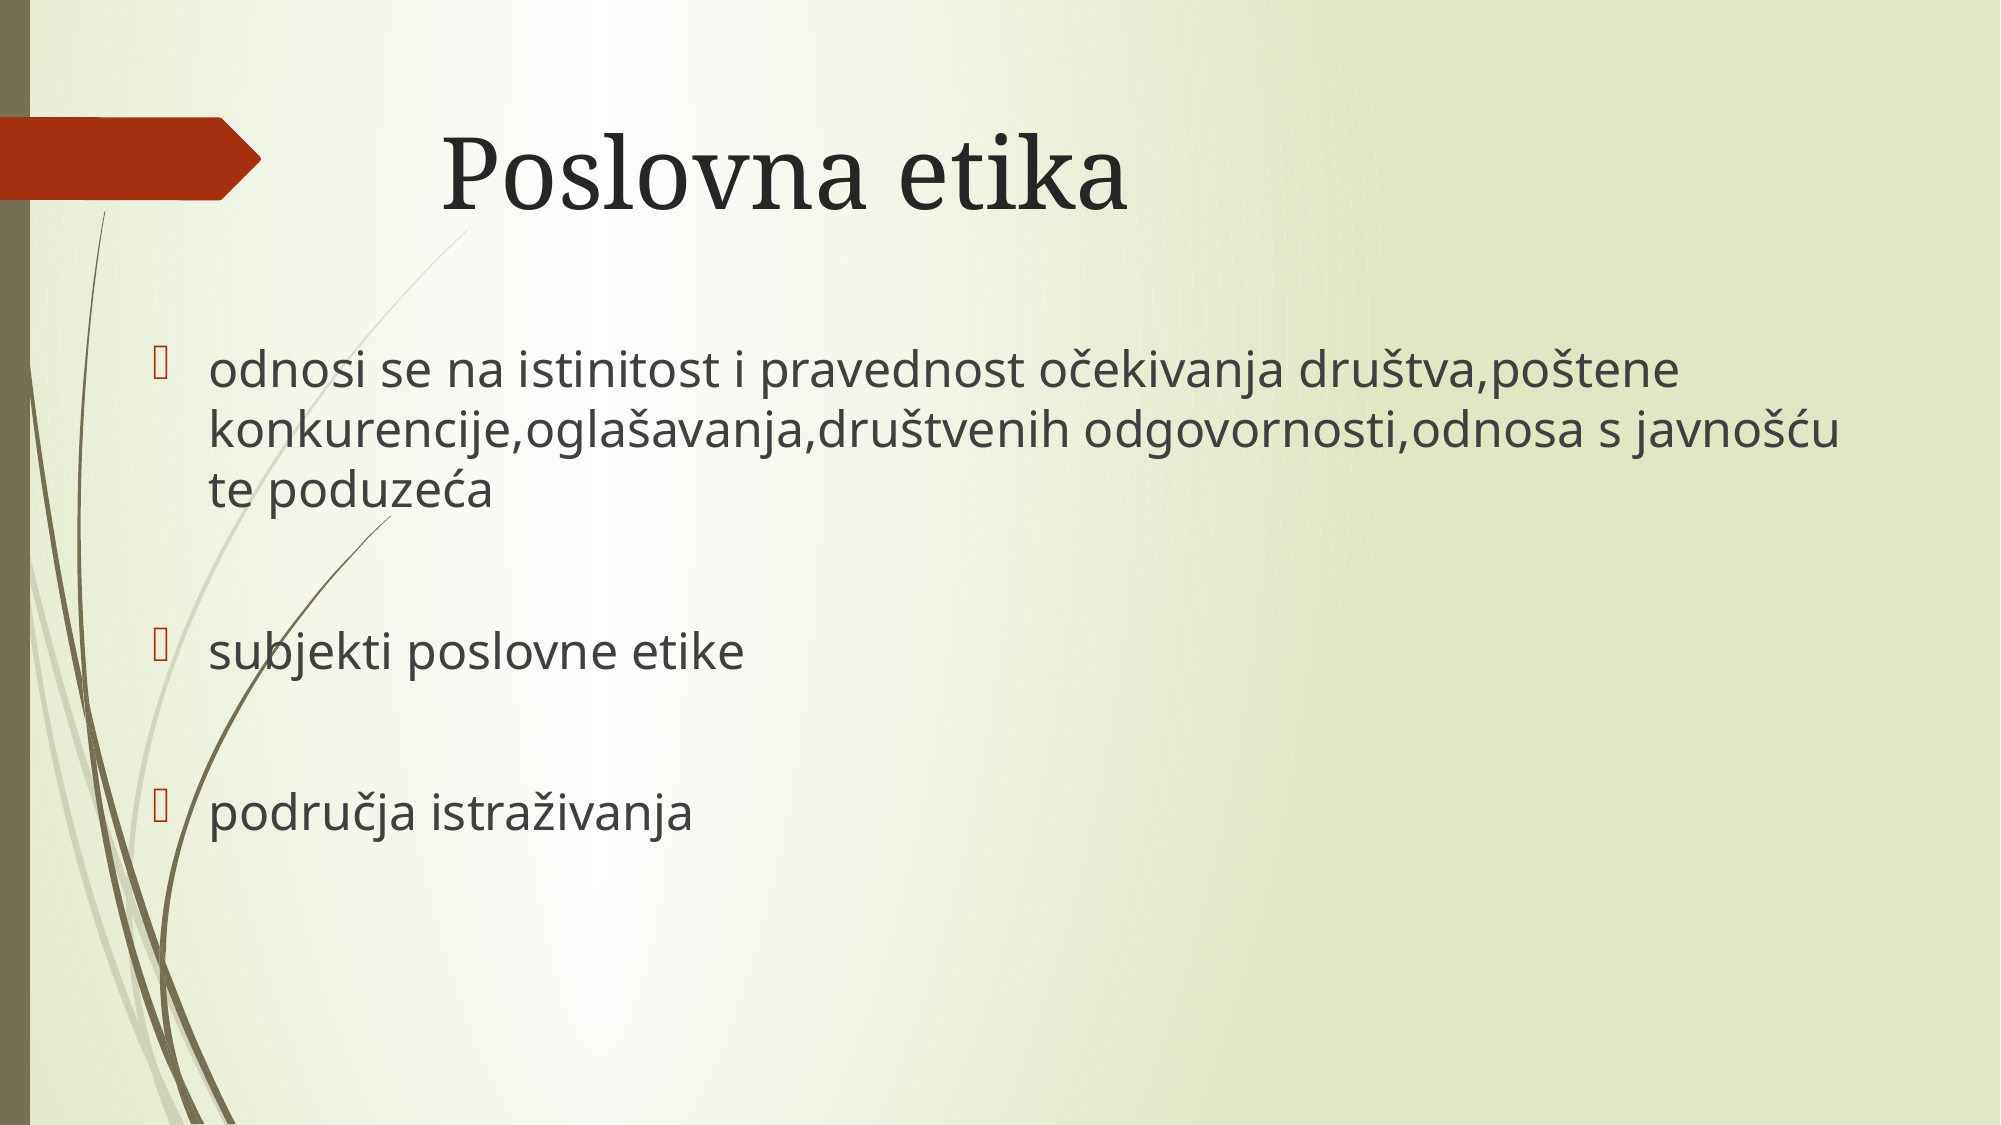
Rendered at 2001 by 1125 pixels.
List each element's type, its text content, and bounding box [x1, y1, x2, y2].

list odnosi se na istinitost i pravednost očekivanja društva,poštene konkurencije,oglašavanja,društvenih odgovornosti,odnosa s javnošću te poduzeća subjekti poslovne etike područja istraživanja [137, 329, 1863, 1014]
title Poslovna etika [425, 102, 1888, 313]
